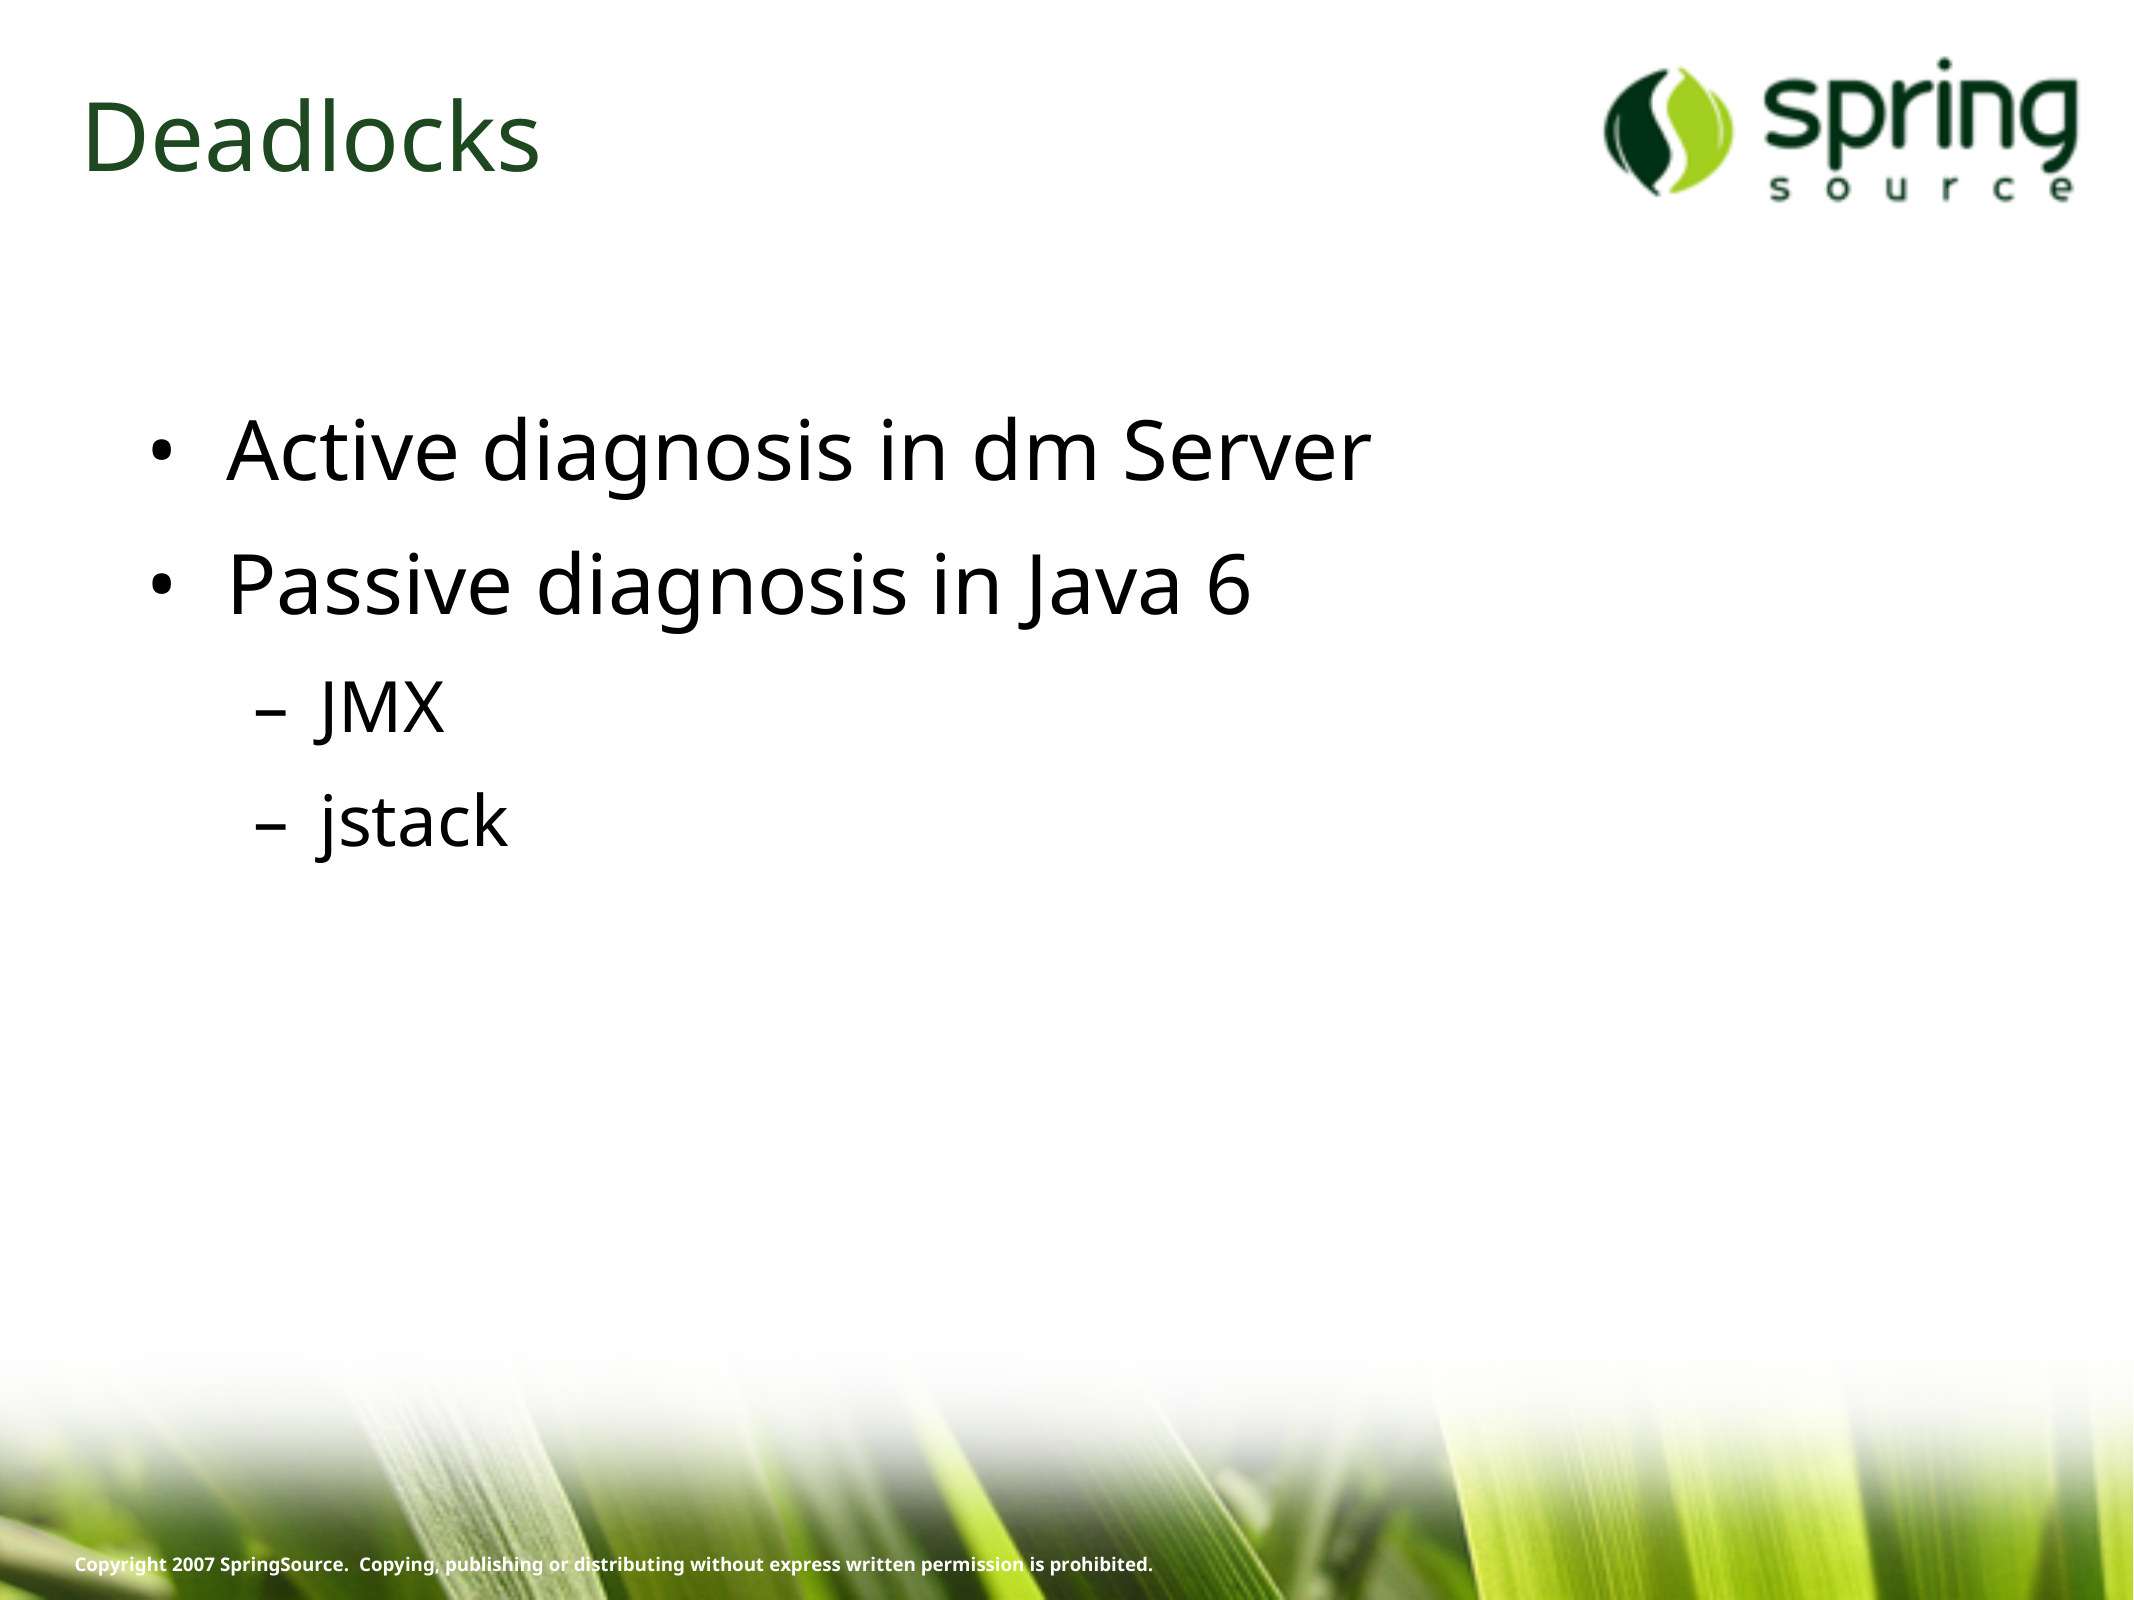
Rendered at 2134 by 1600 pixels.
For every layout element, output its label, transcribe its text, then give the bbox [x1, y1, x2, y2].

list Active diagnosis in dm Server Passive diagnosis in Java 6 JMX jstack [146, 391, 1982, 1319]
picture [1555, 46, 2134, 224]
picture [0, 1340, 2134, 1600]
title Deadlocks [80, 16, 1548, 253]
